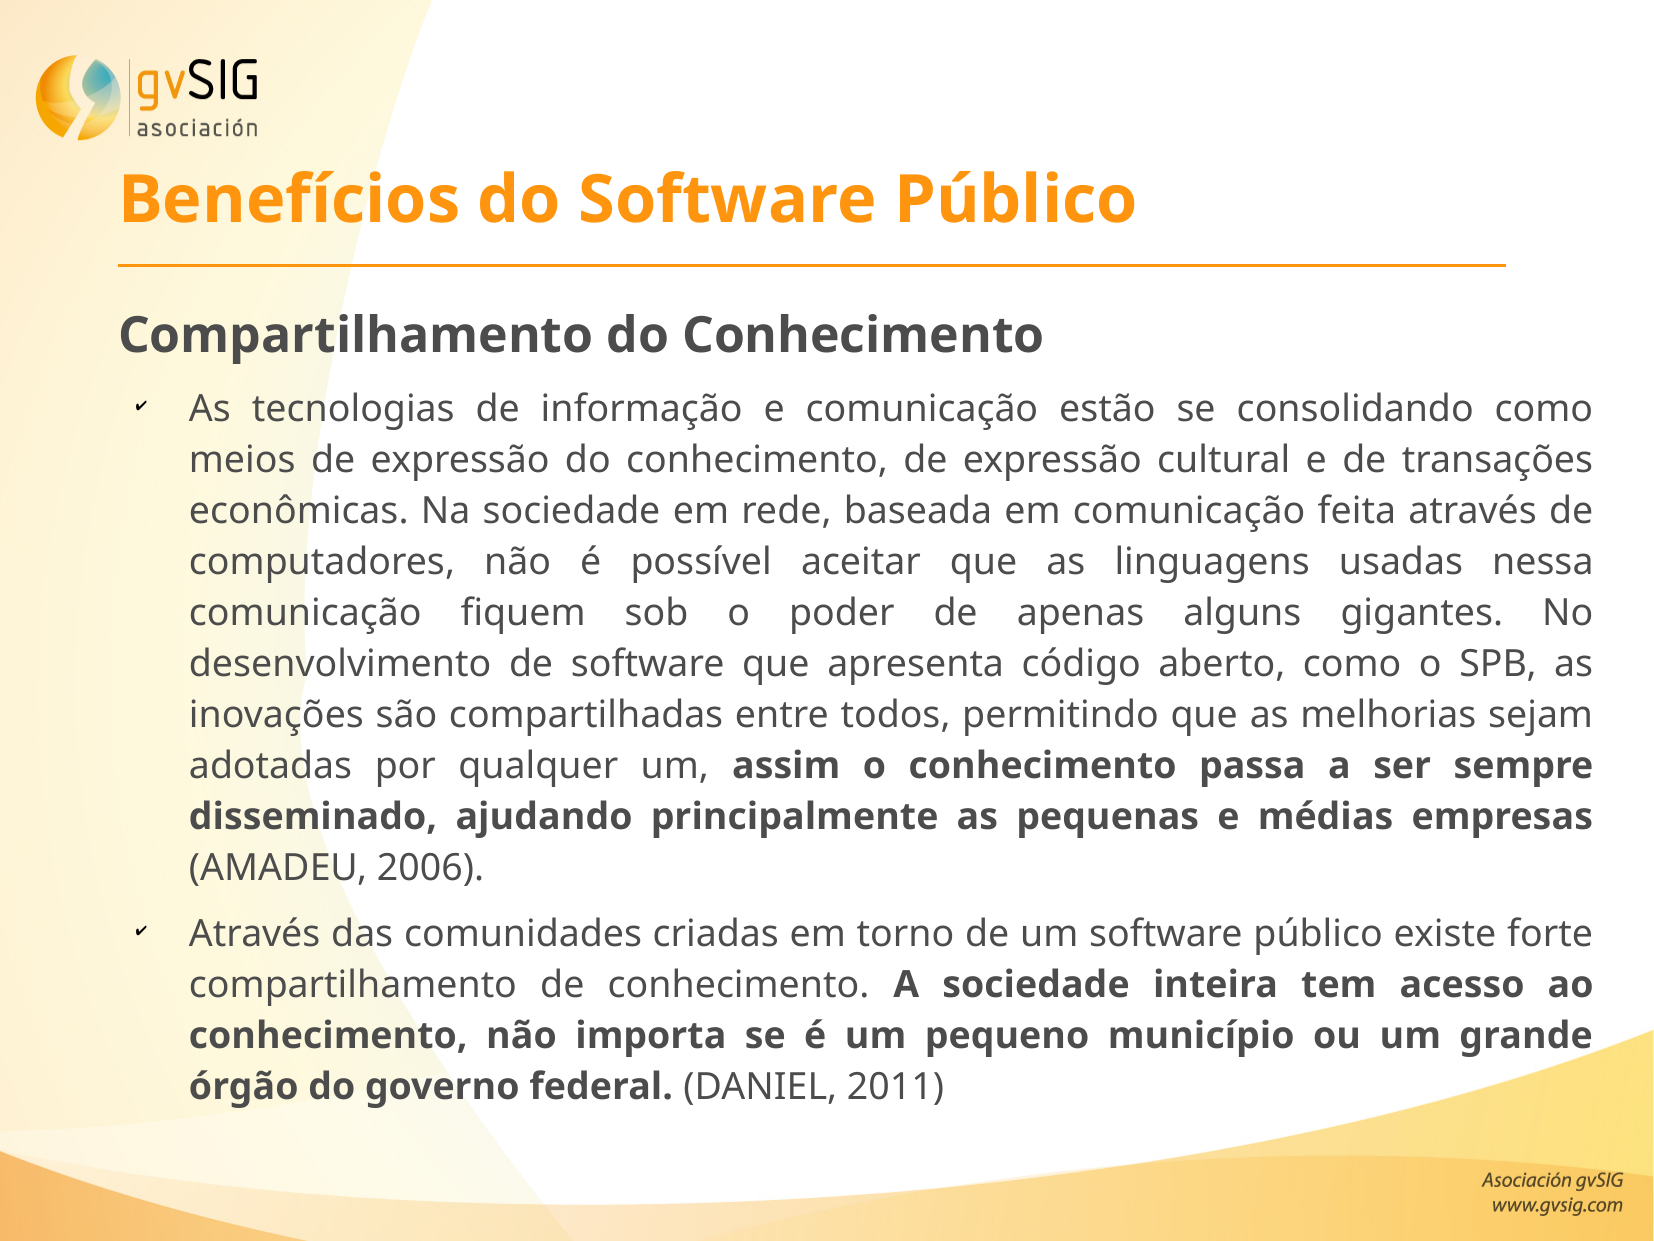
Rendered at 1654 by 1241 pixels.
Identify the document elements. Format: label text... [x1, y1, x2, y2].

list Compartilhamento do Conhecimento As tecnologias de informação e comunicação estão se consolidando como meios de expressão do conhecimento, de expressão cultural e de transações econômicas. Na sociedade em rede, baseada em comunicação feita através de computadores, não é possível aceitar que as linguagens usadas nessa comunicação fiquem sob o poder de apenas alguns gigantes. No desenvolvimento de software que apresenta código aberto, como o SPB, as inovações são compartilhadas entre todos, permitindo que as melhorias sejam adotadas por qualquer um, assim o conhecimento passa a ser sempre disseminado, ajudando principalmente as pequenas e médias empresas (AMADEU, 2006). Através das comunidades criadas em torno de um software público existe forte compartilhamento de conhecimento. A sociedade inteira tem acesso ao conhecimento, não importa se é um pequeno município ou um grande órgão do governo federal. (DANIEL, 2011) [118, 298, 1595, 1003]
title Benefícios do Software Público [118, 147, 1607, 246]
picture [0, 0, 1654, 1241]
